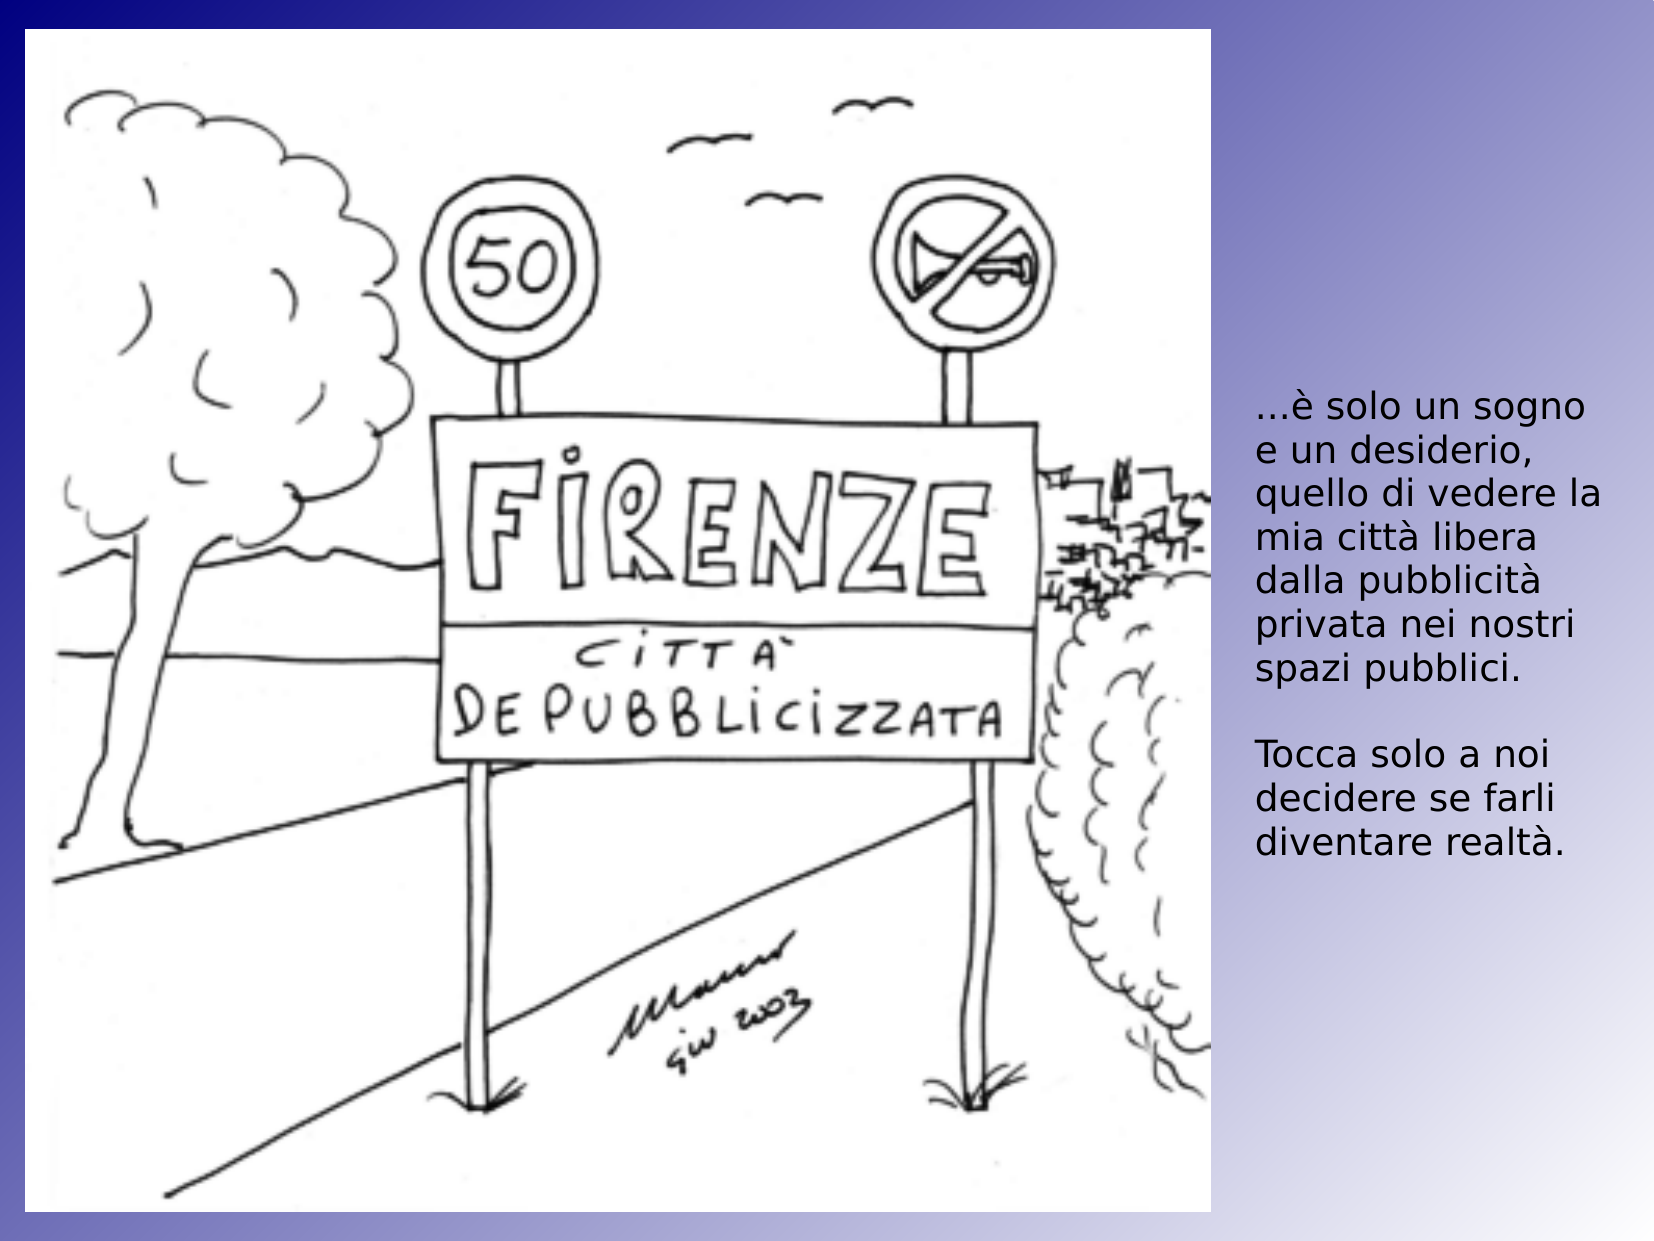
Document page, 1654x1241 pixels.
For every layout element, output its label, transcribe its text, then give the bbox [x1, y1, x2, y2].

picture [25, 29, 1211, 1212]
text_box ...è solo un sogno e un desiderio, quello di vedere la mia città libera dalla pubblicità privata nei nostri spazi pubblici. Tocca solo a noi decidere se farli diventare realtà. [1240, 29, 1625, 1211]
